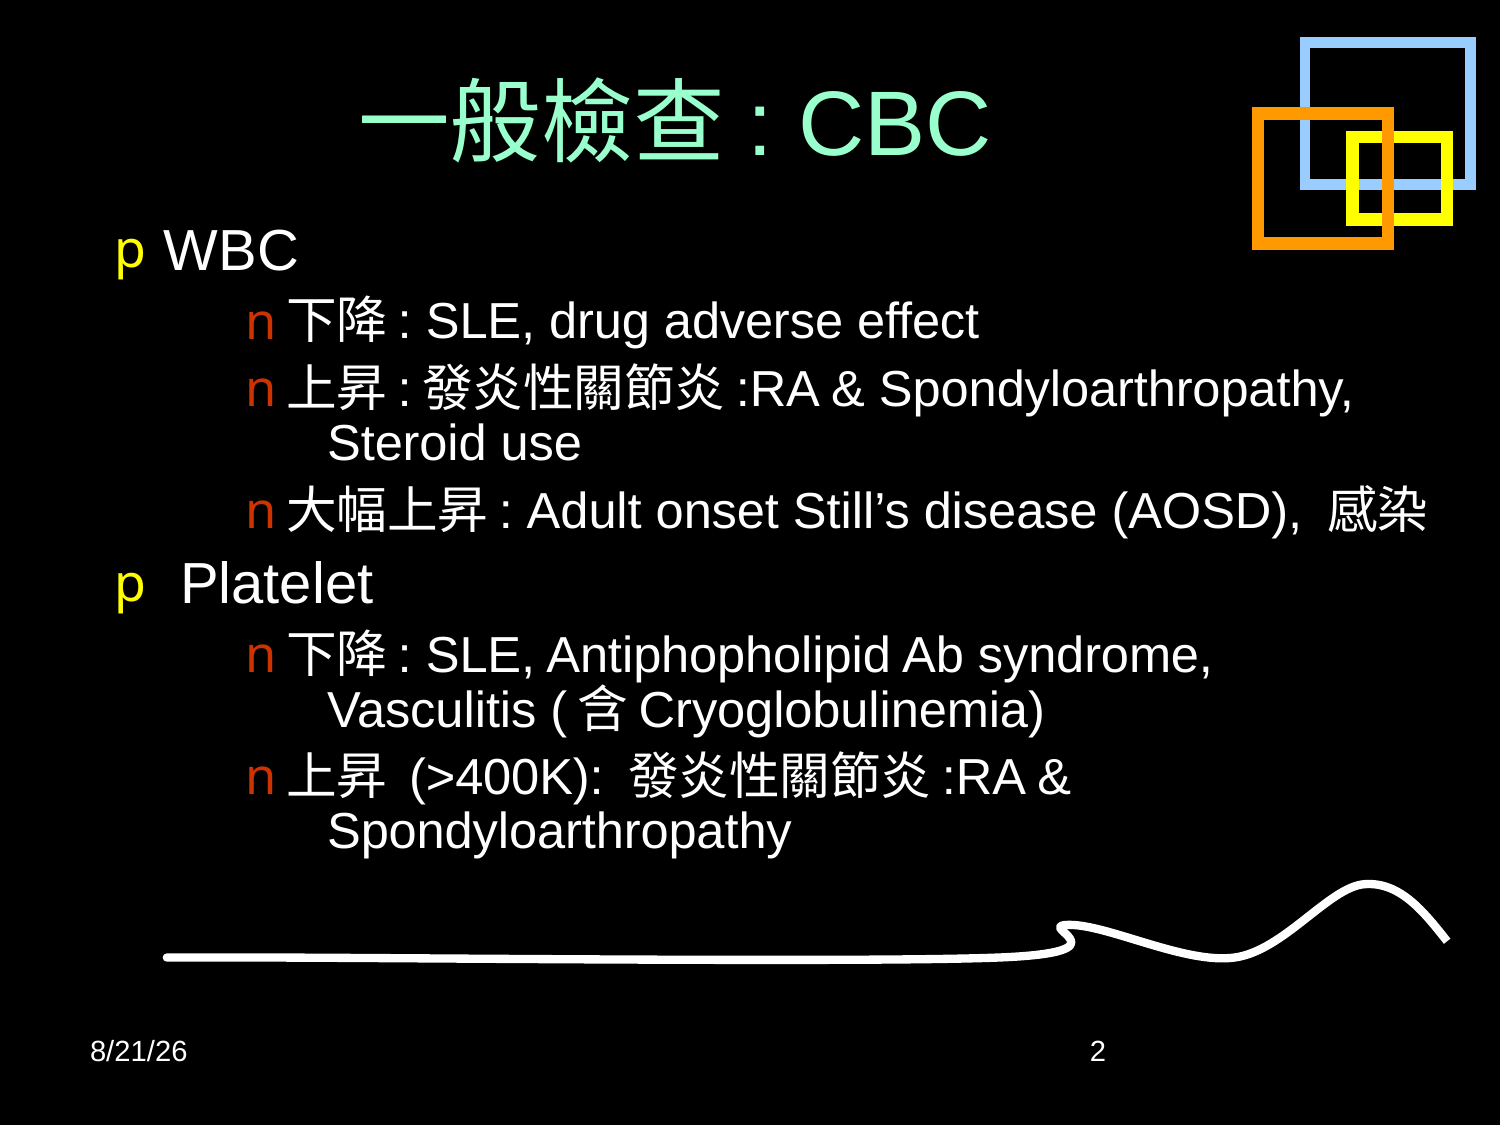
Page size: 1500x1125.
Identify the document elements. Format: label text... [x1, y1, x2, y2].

title 一般檢查: CBC [37, 24, 1313, 213]
list WBC 下降: SLE, drug adverse effect 上昇:發炎性關節炎:RA & Spondyloarthropathy, Steroid use 大幅上昇: Adult onset Still’s disease (AOSD), 感染 Platelet 下降: SLE, Antiphopholipid Ab syndrome, Vasculitis (含Cryoglobulinemia) 上昇 (>400K): 發炎性關節炎:RA & Spondyloarthropathy [99, 212, 1450, 888]
text_box [1074, 1024, 1426, 1103]
text_box [75, 1024, 426, 1103]
